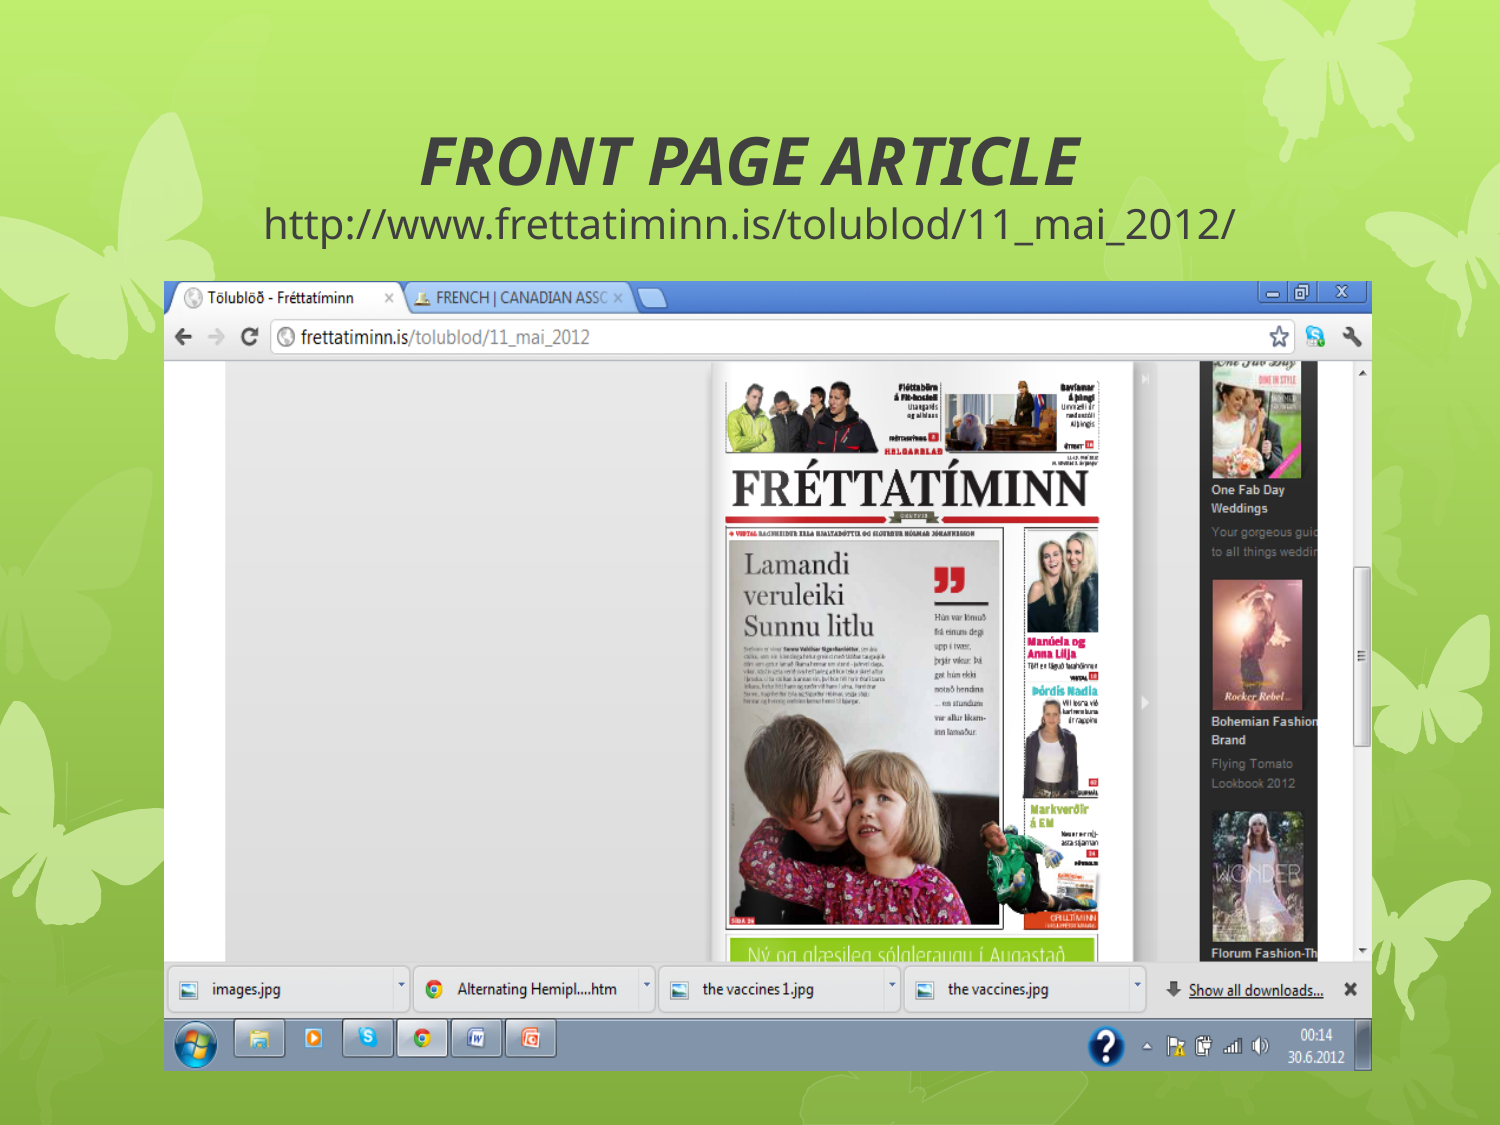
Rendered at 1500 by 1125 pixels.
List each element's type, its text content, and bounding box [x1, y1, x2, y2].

title FRONT PAGE ARTICLE http://www.frettatiminn.is/tolublod/11_mai_2012/ [165, 110, 1335, 263]
picture [164, 281, 1372, 1071]
